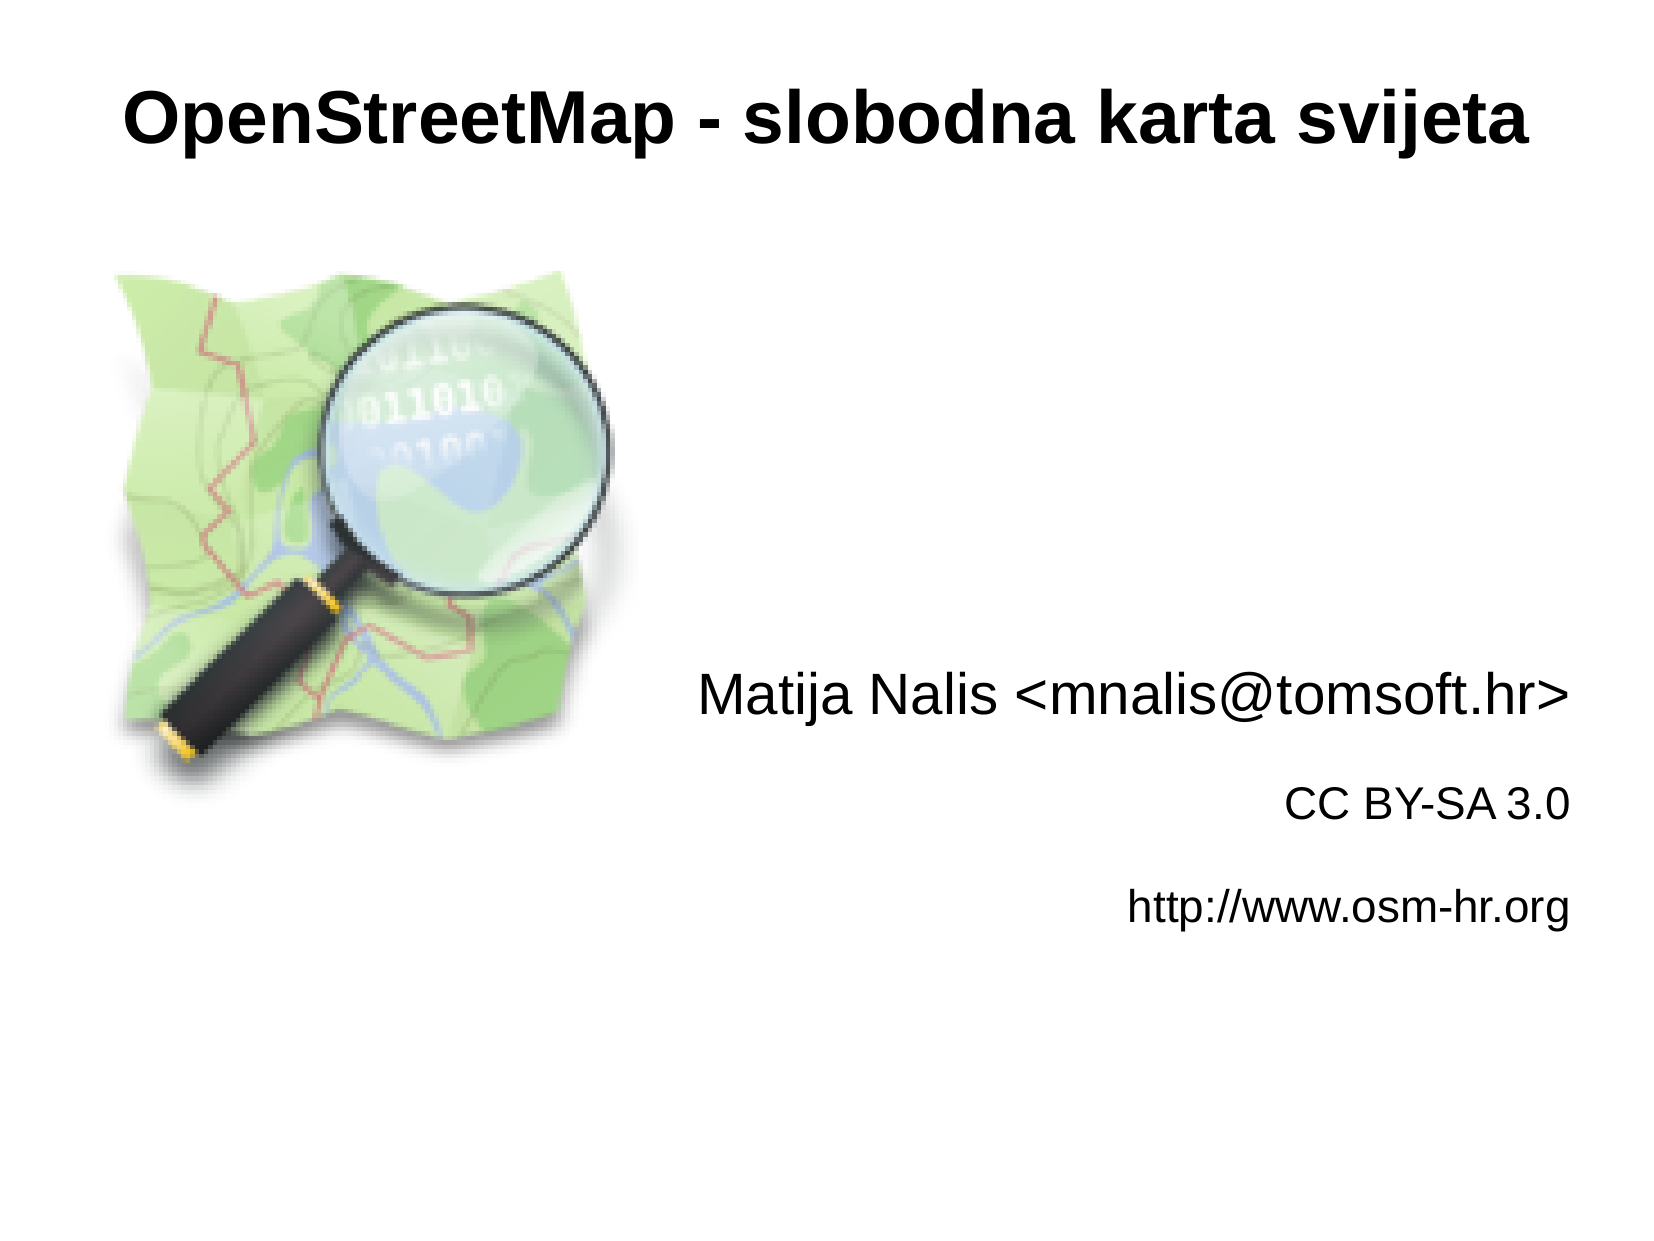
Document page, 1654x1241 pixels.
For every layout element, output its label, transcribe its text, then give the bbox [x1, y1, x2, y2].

picture [96, 271, 638, 813]
subtitle OpenStreetMap - slobodna karta svijeta Matija Nalis <mnalis@tomsoft.hr> CC BY-SA 3.0 http://www.osm-hr.org [82, 49, 1571, 1010]
